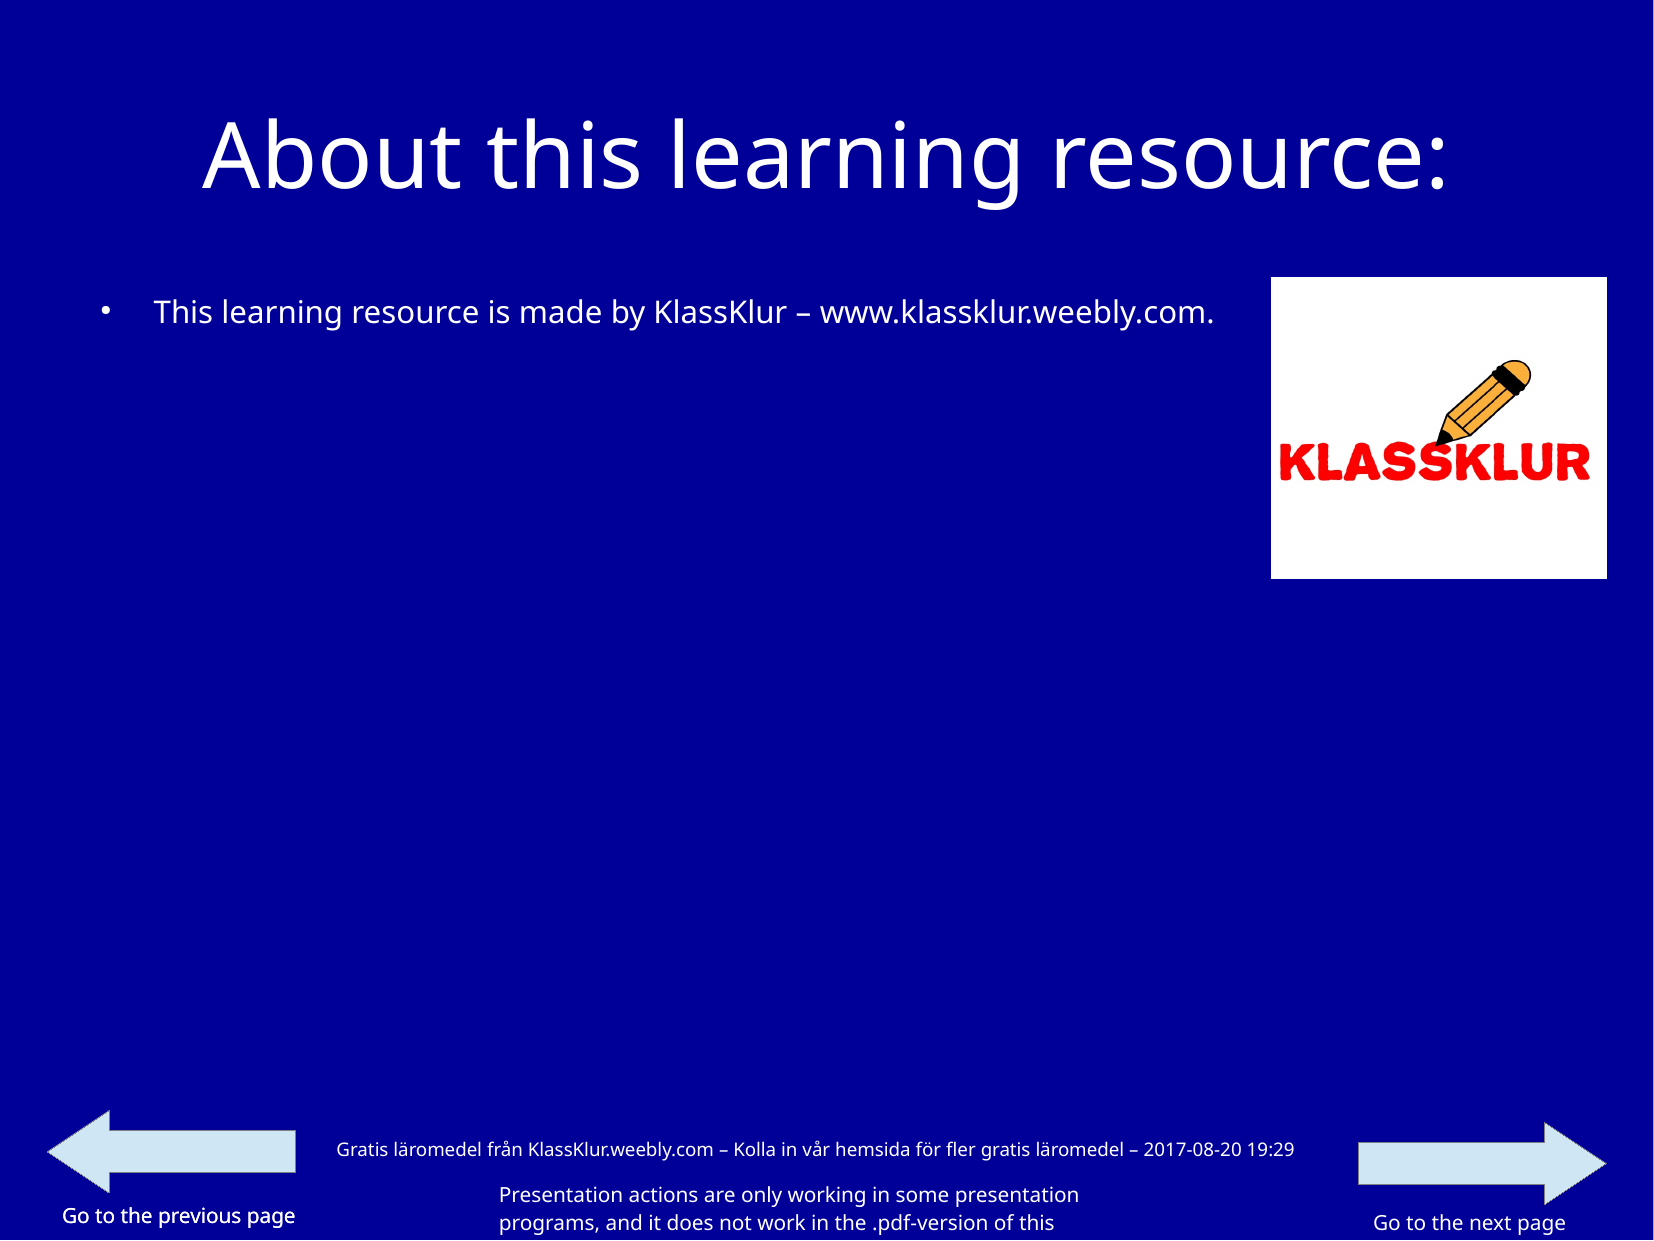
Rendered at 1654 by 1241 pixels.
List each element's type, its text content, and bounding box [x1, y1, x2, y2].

picture [1271, 277, 1607, 579]
text_box Go to the next page [1358, 1200, 1642, 1241]
text_box Presentation actions are only working in some presentation programs, and it does not work in the .pdf-version of this presentation. [484, 1172, 1193, 1241]
list This learning resource is made by KlassKlur – www.klassklur.weebly.com. [82, 290, 1571, 1109]
text_box Gratis läromedel från KlassKlur.weebly.com – Kolla in vår hemsida för fler gratis läromedel – 2017-08-20 19:29 [141, 1129, 1489, 1170]
text_box [47, 1110, 296, 1193]
title About this learning resource: [82, 49, 1571, 257]
text_box Go to the previous page [47, 1193, 331, 1241]
text_box [1358, 1122, 1607, 1200]
